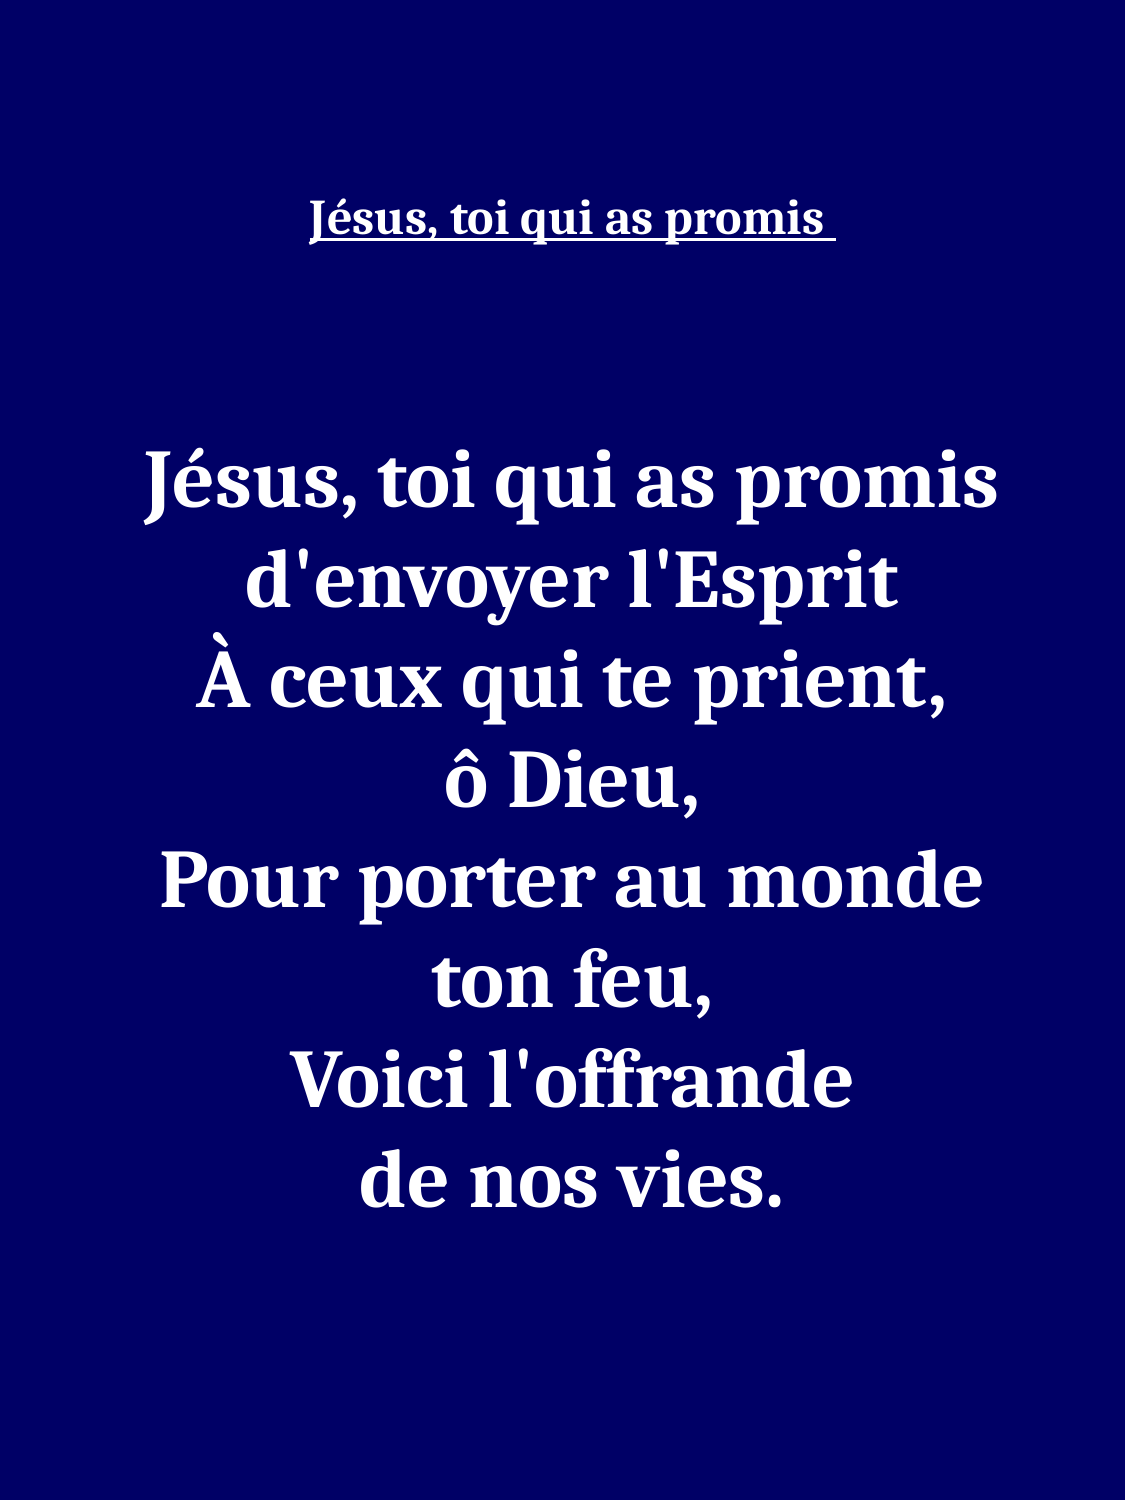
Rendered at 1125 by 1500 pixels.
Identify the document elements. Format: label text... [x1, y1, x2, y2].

text_box Jésus, toi qui as promis Jésus, toi qui as promis d'envoyer l'Esprit À ceux qui te prient, ô Dieu, Pour porter au monde ton feu, Voici l'offrande de nos vies. [47, 177, 1099, 1312]
